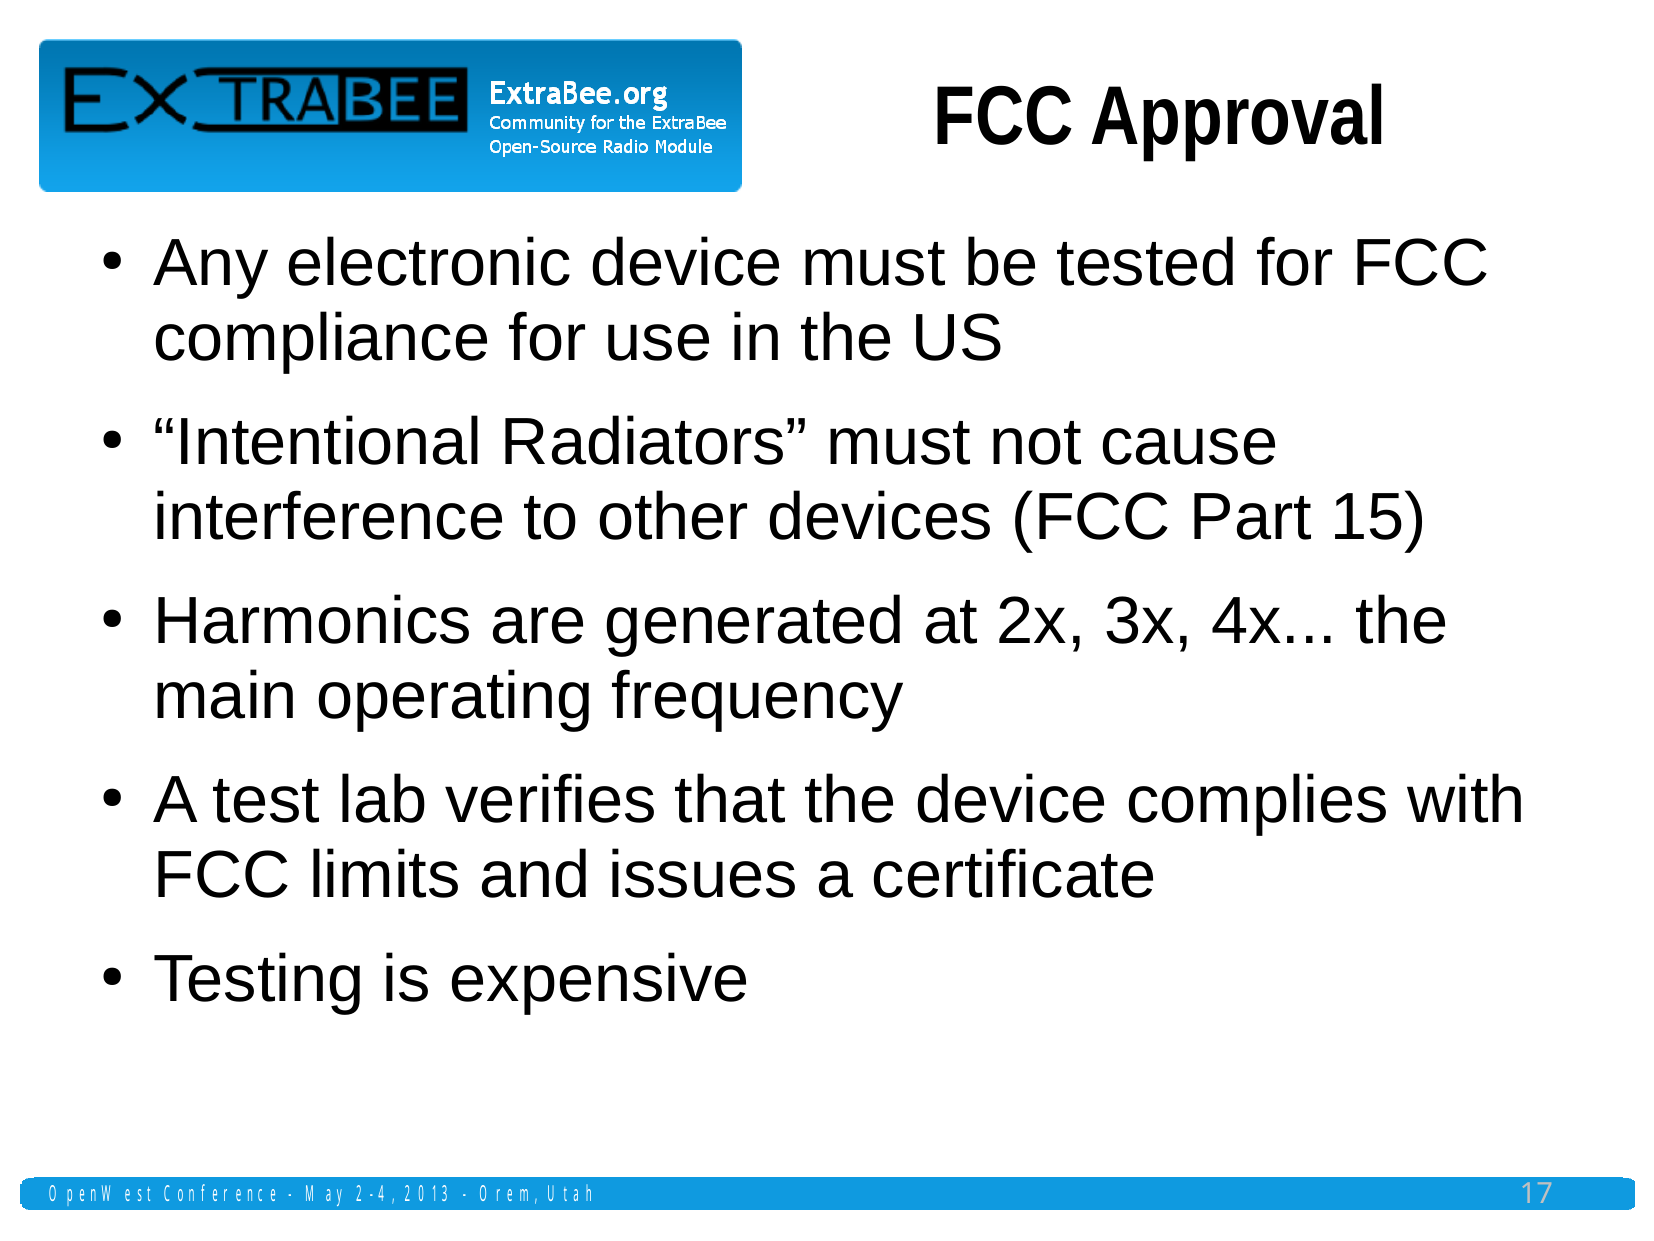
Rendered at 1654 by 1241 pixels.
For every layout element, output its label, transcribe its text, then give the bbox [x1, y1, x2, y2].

picture [10, 1173, 1648, 1215]
picture [35, 31, 748, 199]
title FCC Approval [750, 49, 1571, 188]
list Any electronic device must be tested for FCC compliance for use in the US “Intentional Radiators” must not cause interference to other devices (FCC Part 15) Harmonics are generated at 2x, 3x, 4x... the main operating frequency A test lab verifies that the device complies with FCC limits and issues a certificate Testing is expensive [82, 225, 1571, 1111]
